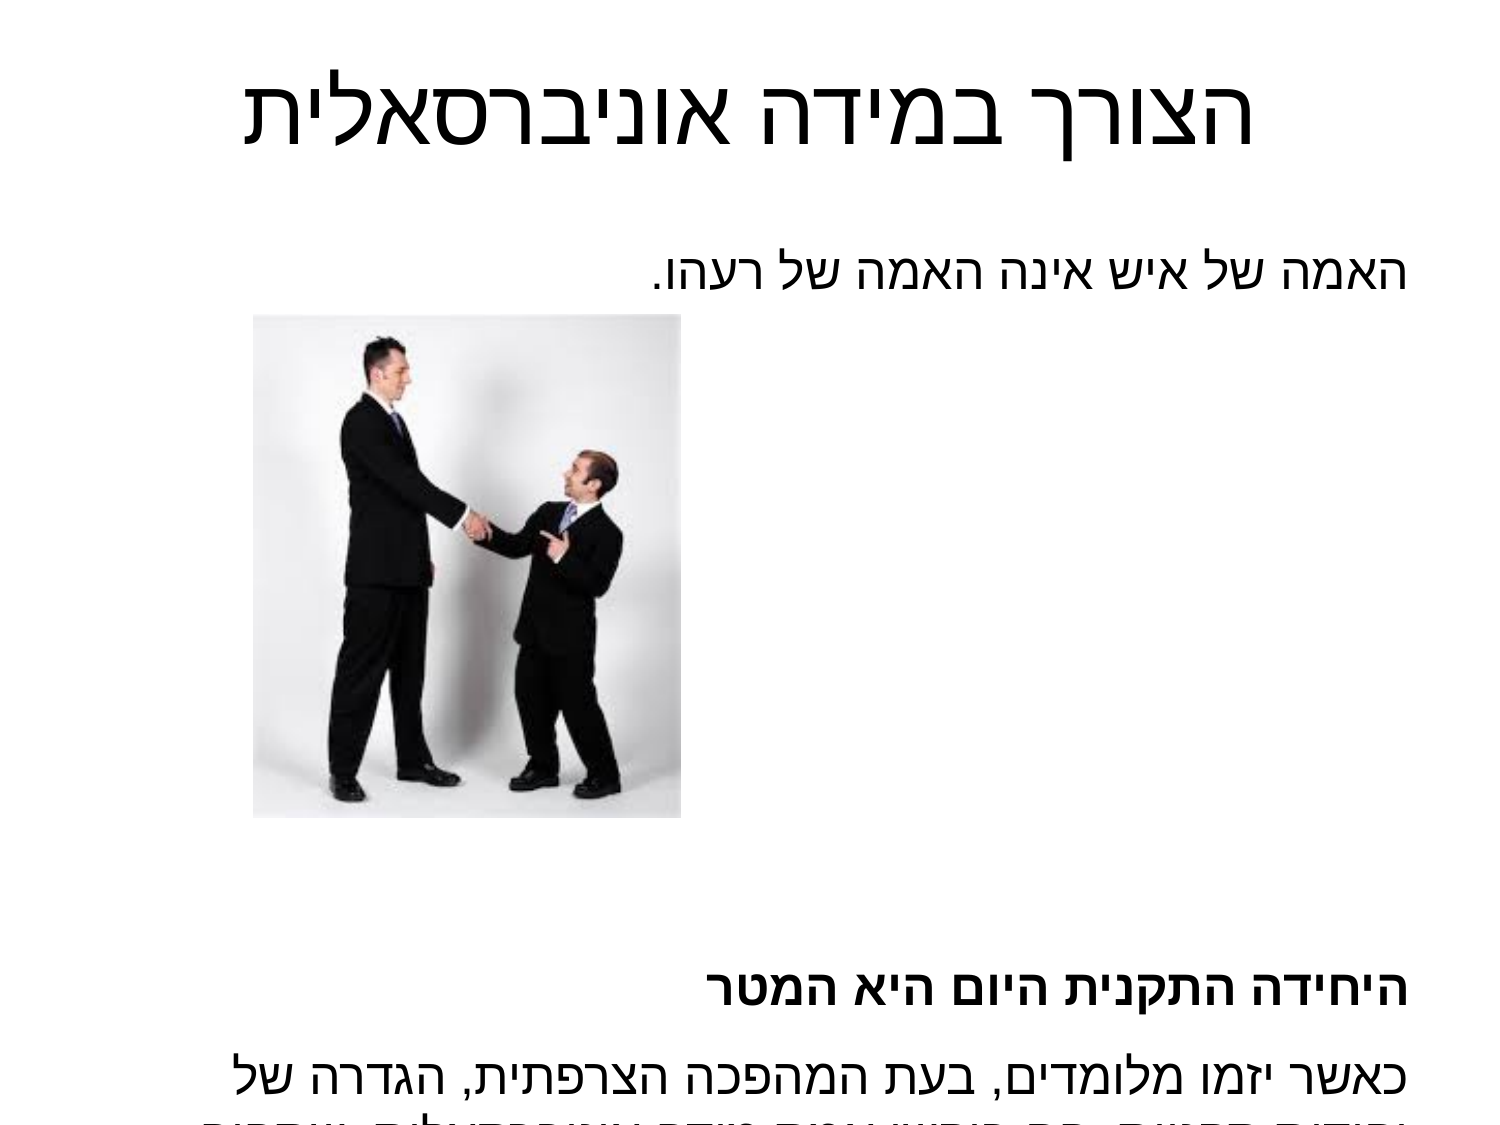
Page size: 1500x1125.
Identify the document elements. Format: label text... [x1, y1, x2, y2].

title הצורך במידה אוניברסאלית [75, 45, 1425, 231]
list האמה של איש אינה האמה של רעהו. היחידה התקנית היום היא המטר כאשר יזמו מלומדים, בעת המהפכה הצרפתית, הגדרה של יחידות תקניות, הם ביקשו אמת מידה אוניברסאלית, שתהיה בסדר הגודל של גוף האדם ושאינה תלויה בלאום ובתרבות. [75, 231, 1425, 1106]
picture [253, 314, 681, 818]
